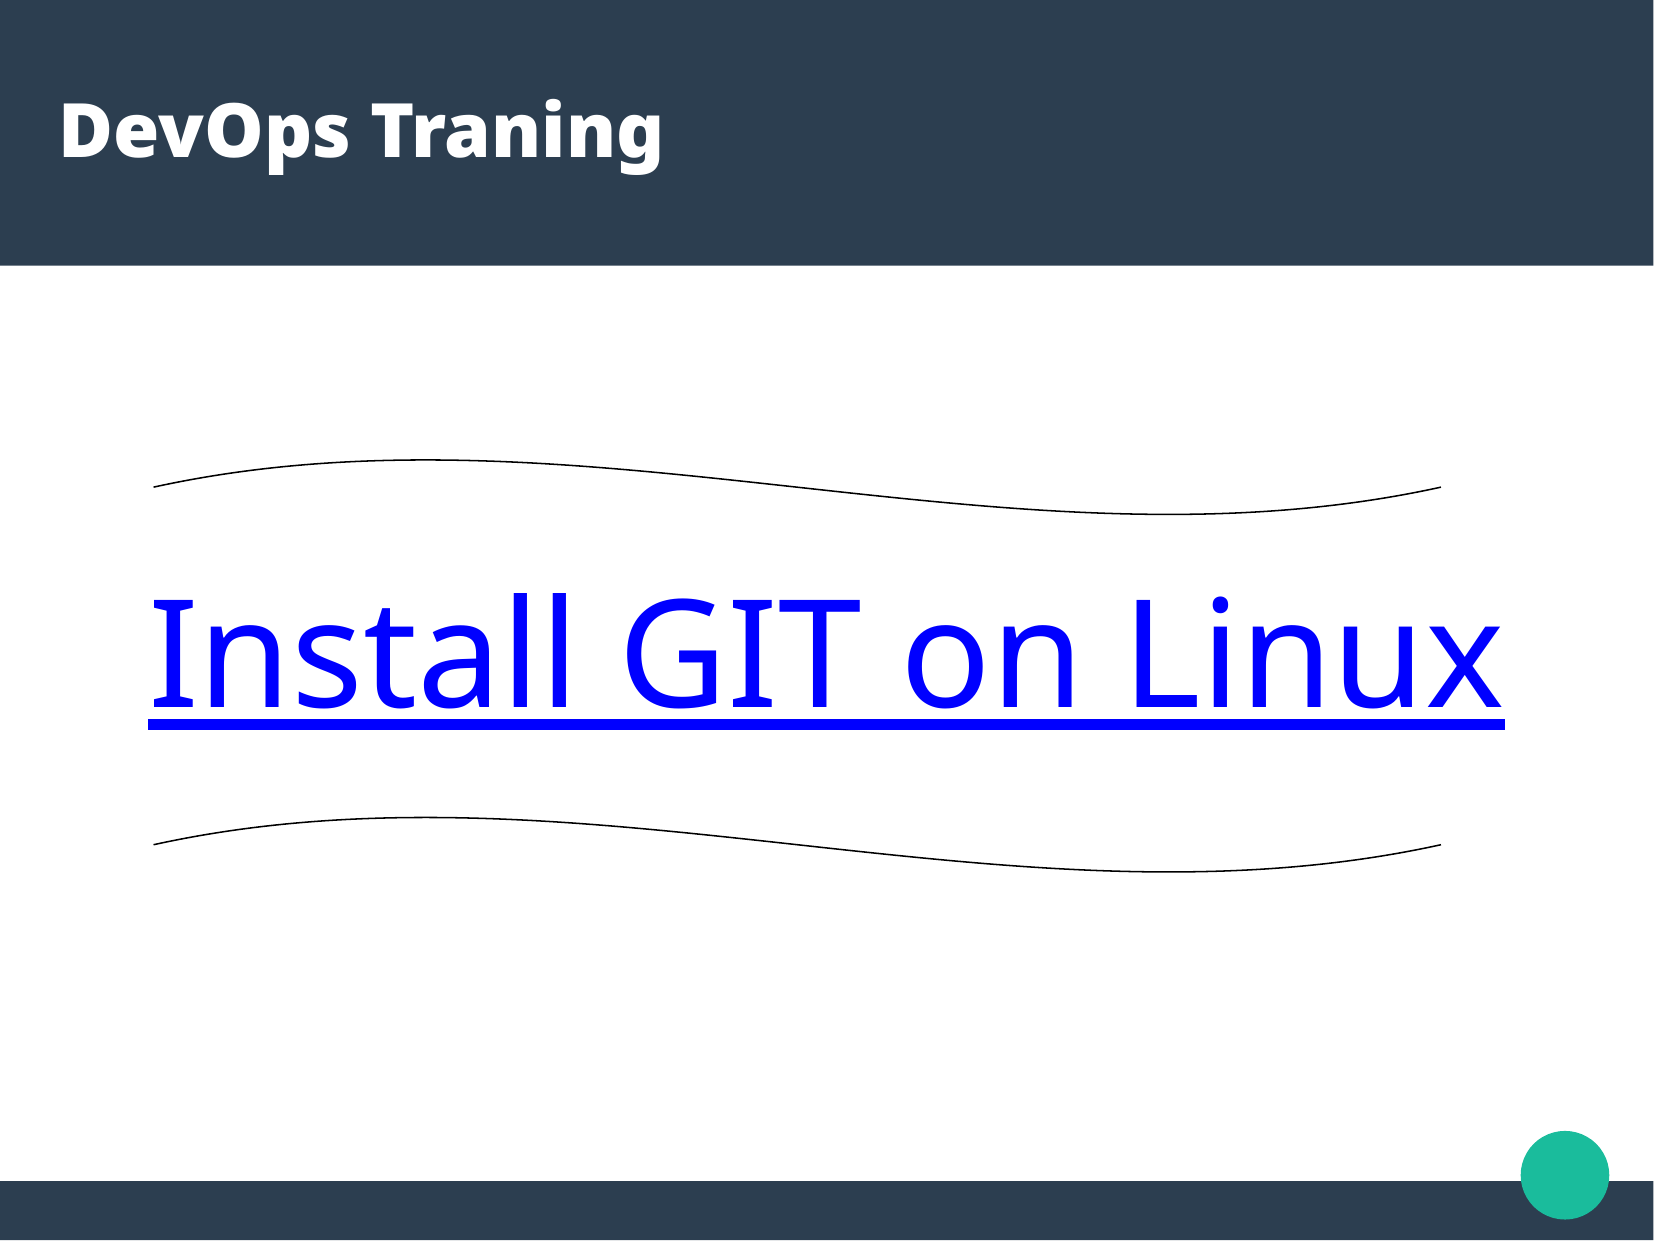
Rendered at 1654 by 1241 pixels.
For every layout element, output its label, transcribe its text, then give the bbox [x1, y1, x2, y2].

subtitle Install GIT on Linux [82, 290, 1571, 1010]
title DevOps Traning [59, 49, 1595, 207]
